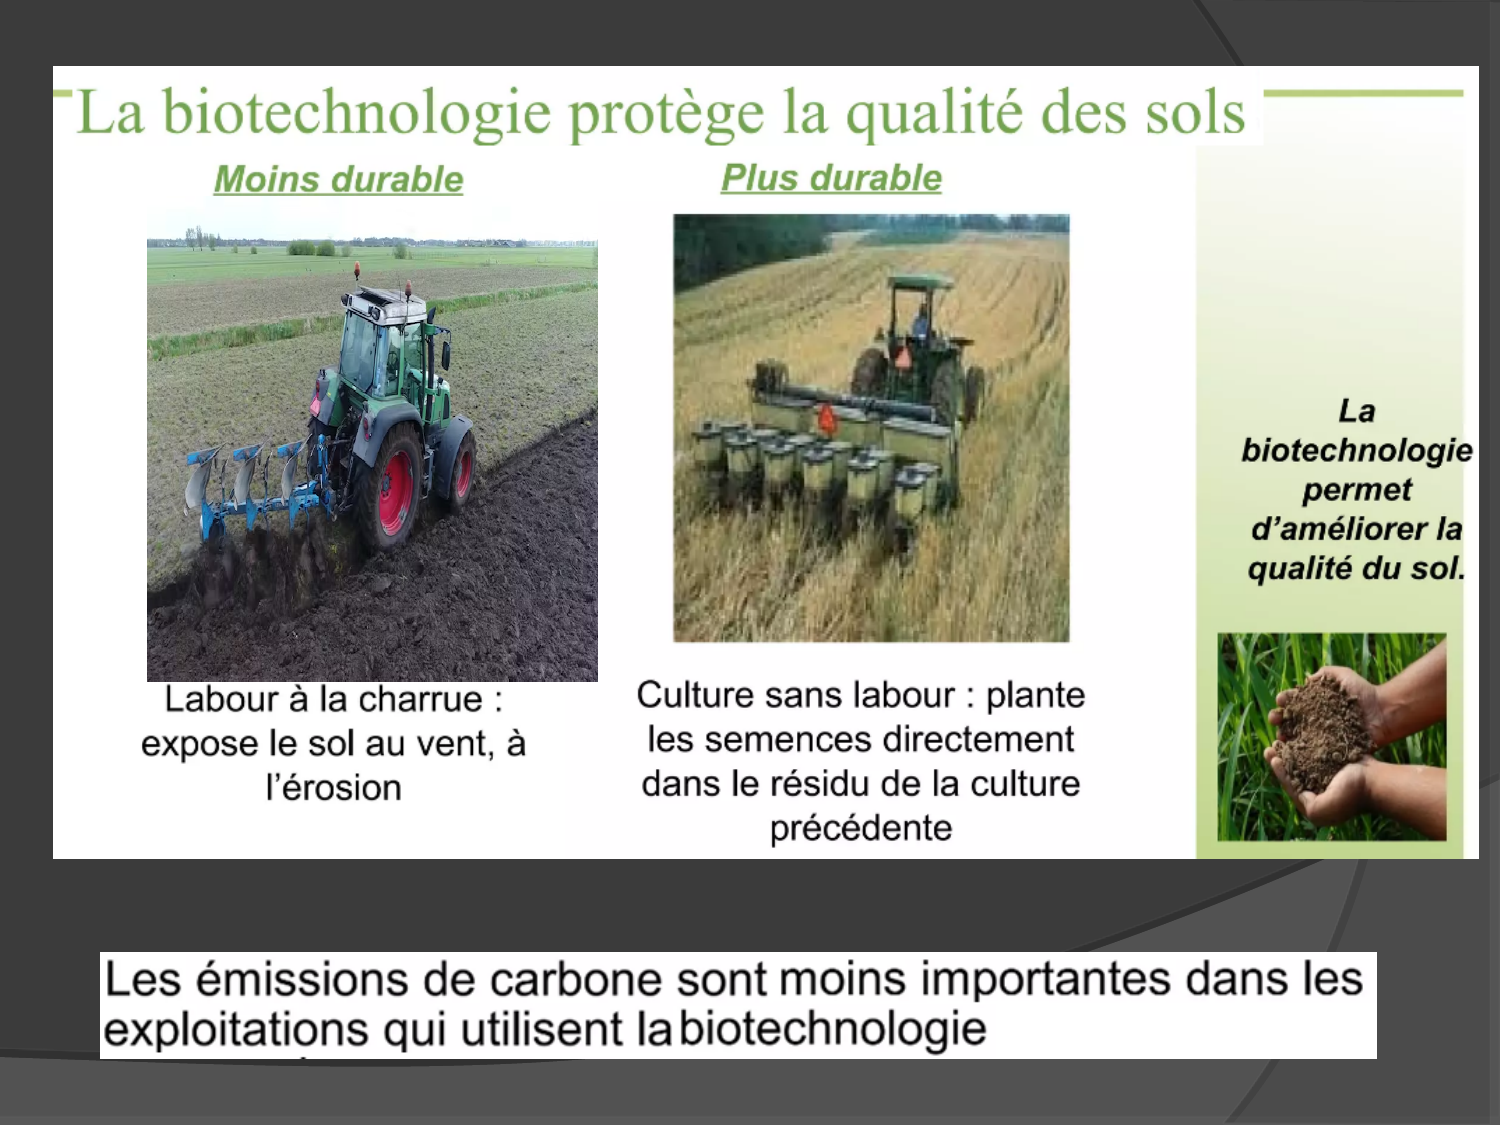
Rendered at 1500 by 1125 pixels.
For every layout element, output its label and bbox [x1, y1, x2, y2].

picture [53, 66, 1479, 859]
picture [100, 952, 1377, 1059]
